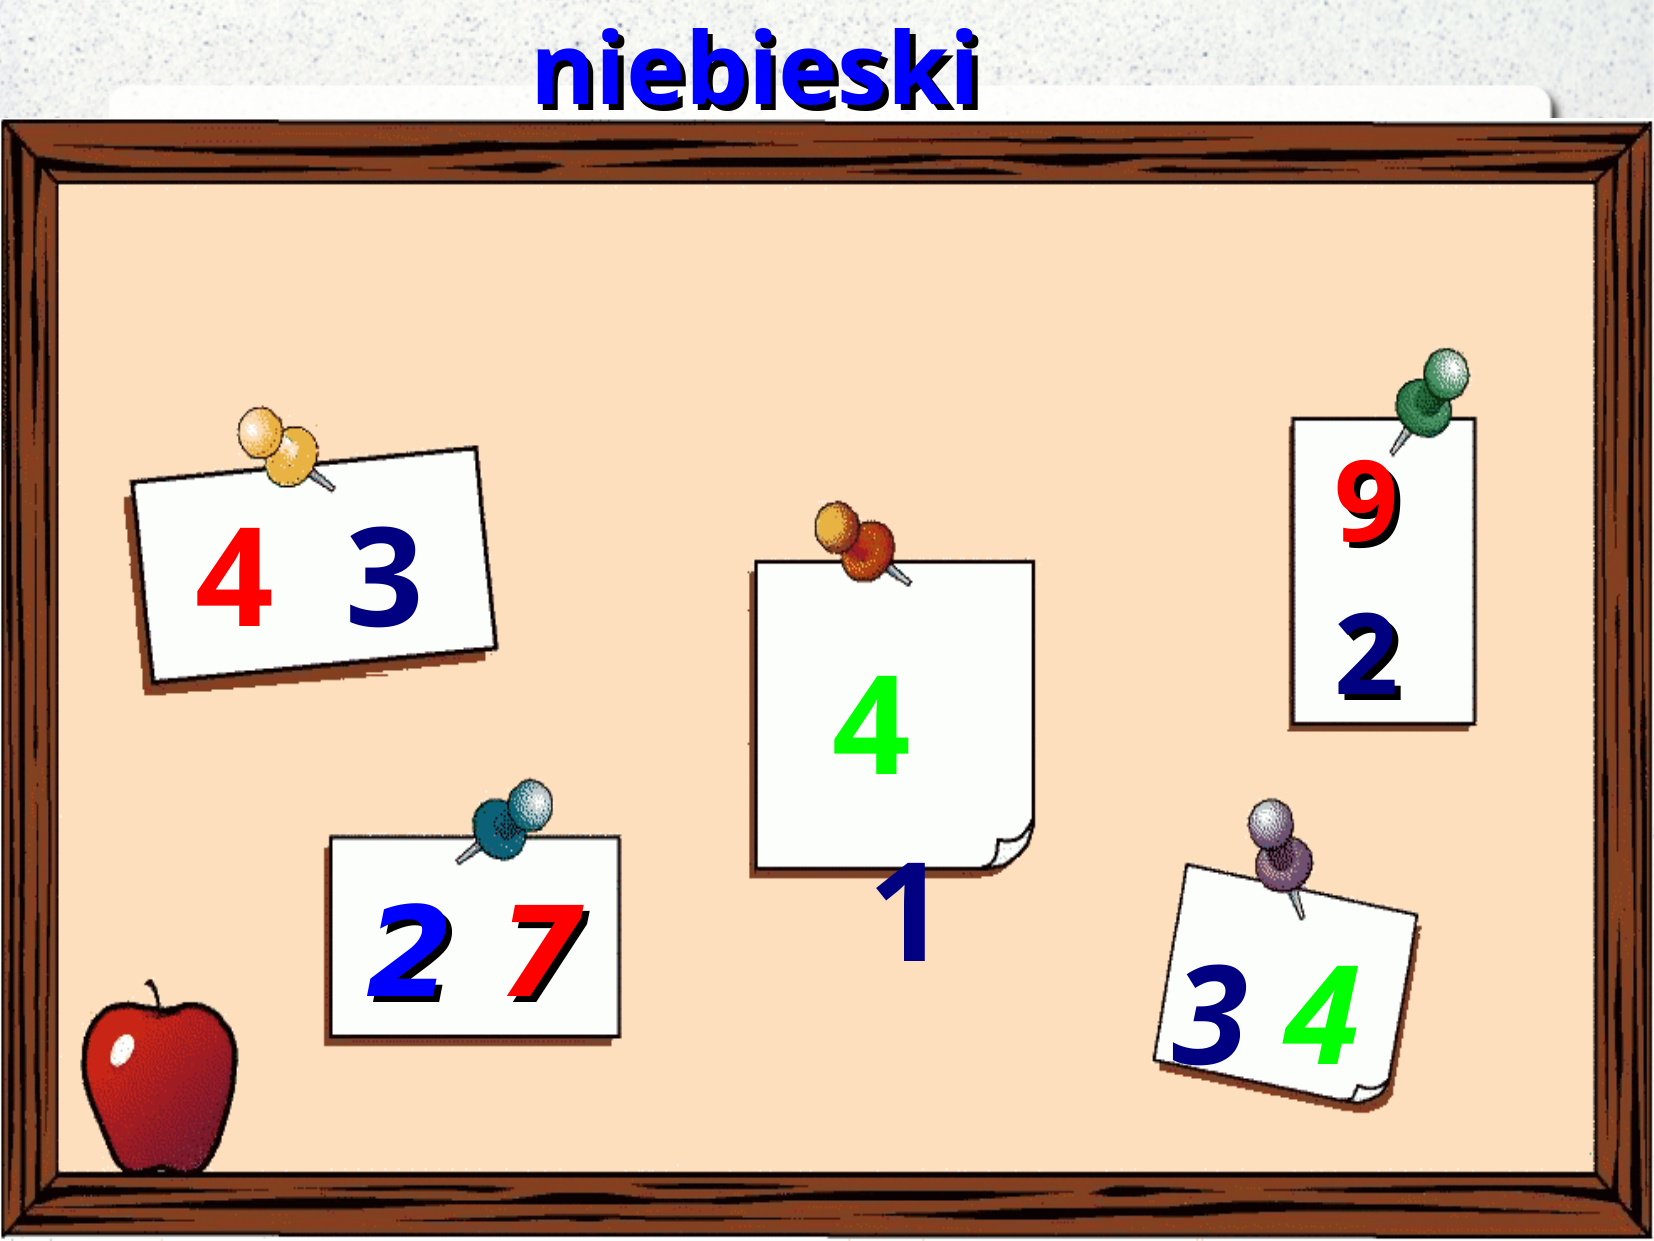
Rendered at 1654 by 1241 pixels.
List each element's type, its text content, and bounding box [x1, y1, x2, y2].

text_box 9 2 [1226, 413, 1506, 742]
text_box niebieski [354, 0, 1182, 146]
picture [0, 0, 1654, 1241]
text_box 4 3 [147, 472, 473, 682]
text_box 3 4 [1151, 909, 1418, 1093]
text_box 2 7 [330, 873, 621, 1034]
text_box 4 1 [767, 620, 1048, 803]
